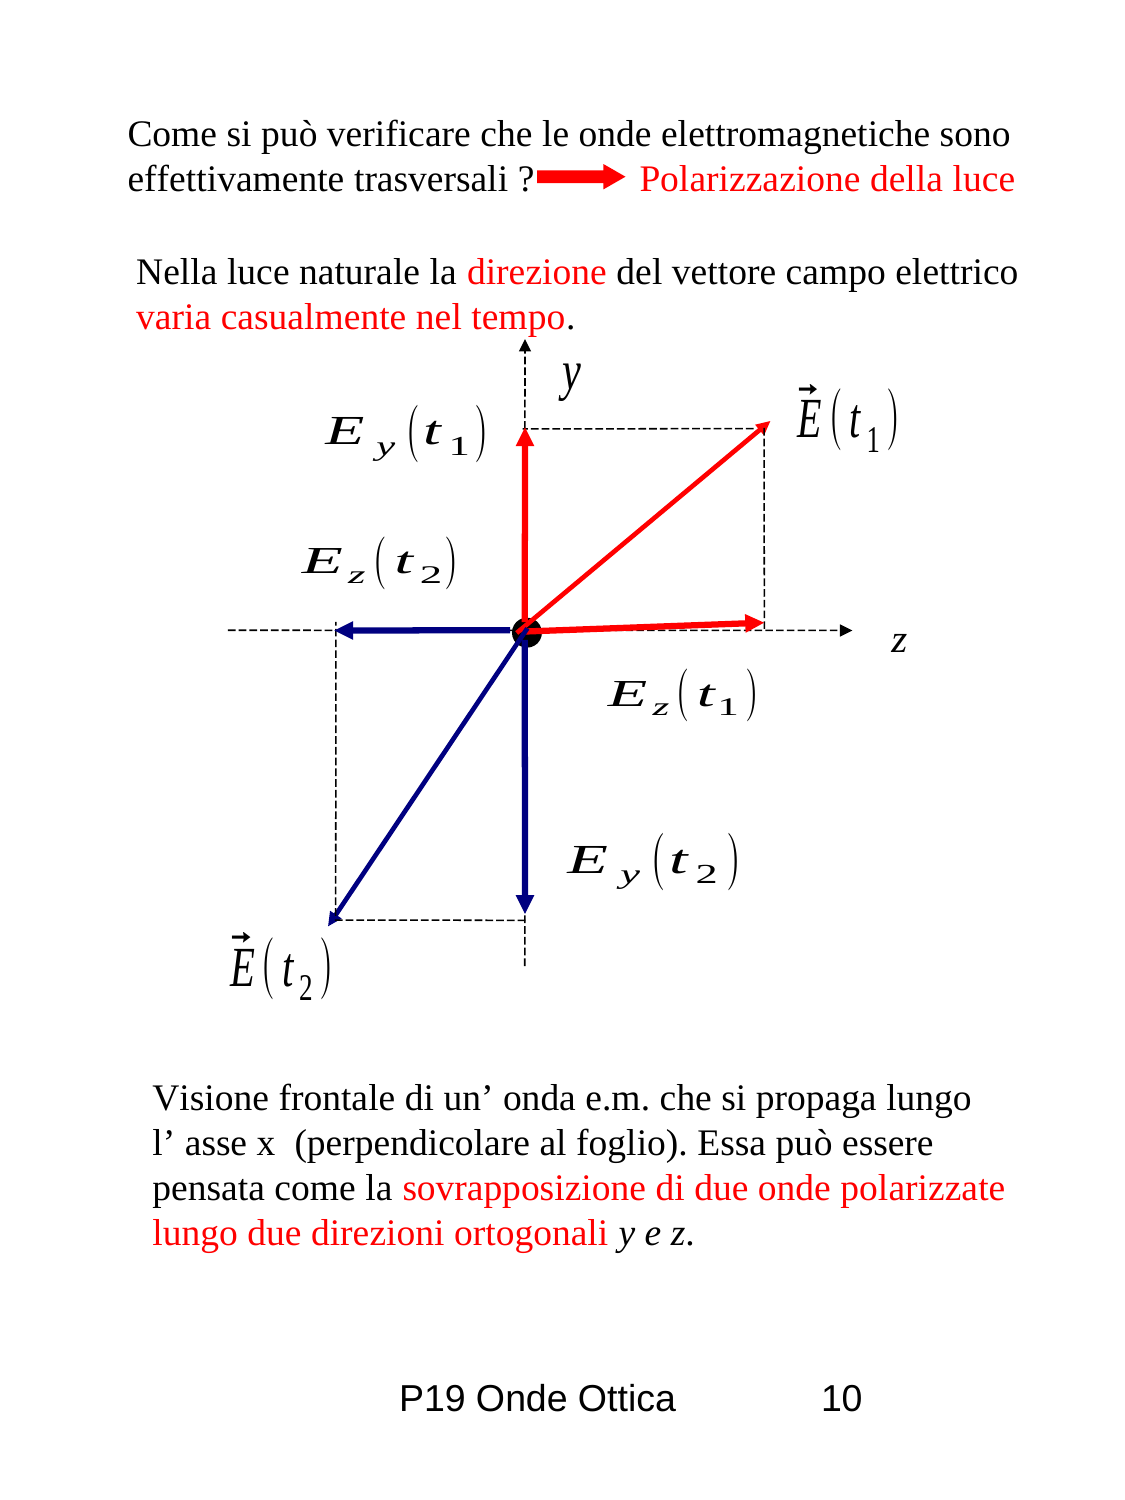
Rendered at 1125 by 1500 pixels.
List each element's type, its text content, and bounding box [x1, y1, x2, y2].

text_box [537, 164, 626, 190]
text_box [528, 620, 541, 628]
text_box [512, 619, 523, 629]
chart [877, 617, 931, 671]
chart [215, 932, 355, 1023]
chart [280, 535, 494, 596]
text_box Come si può verificare che le onde elettromagnetiche sono effettivamente trasversali ? Polarizzazione della luce [112, 101, 1032, 207]
text_box Visione frontale di un’ onda e.m. che si propaga lungo l’ asse x (perpendicolare al foglio). Essa può essere pensata come la sovrapposizione di due onde polarizzate lungo due direzioni ortogonali y e z. [137, 1065, 1022, 1261]
chart [545, 832, 763, 898]
chart [543, 340, 605, 415]
chart [587, 667, 792, 729]
chart [783, 384, 919, 475]
text_box [526, 635, 542, 648]
text_box [511, 632, 519, 642]
text_box Nella luce naturale la direzione del vettore campo elettrico varia casualmente nel tempo. [121, 239, 1035, 346]
chart [304, 403, 513, 469]
